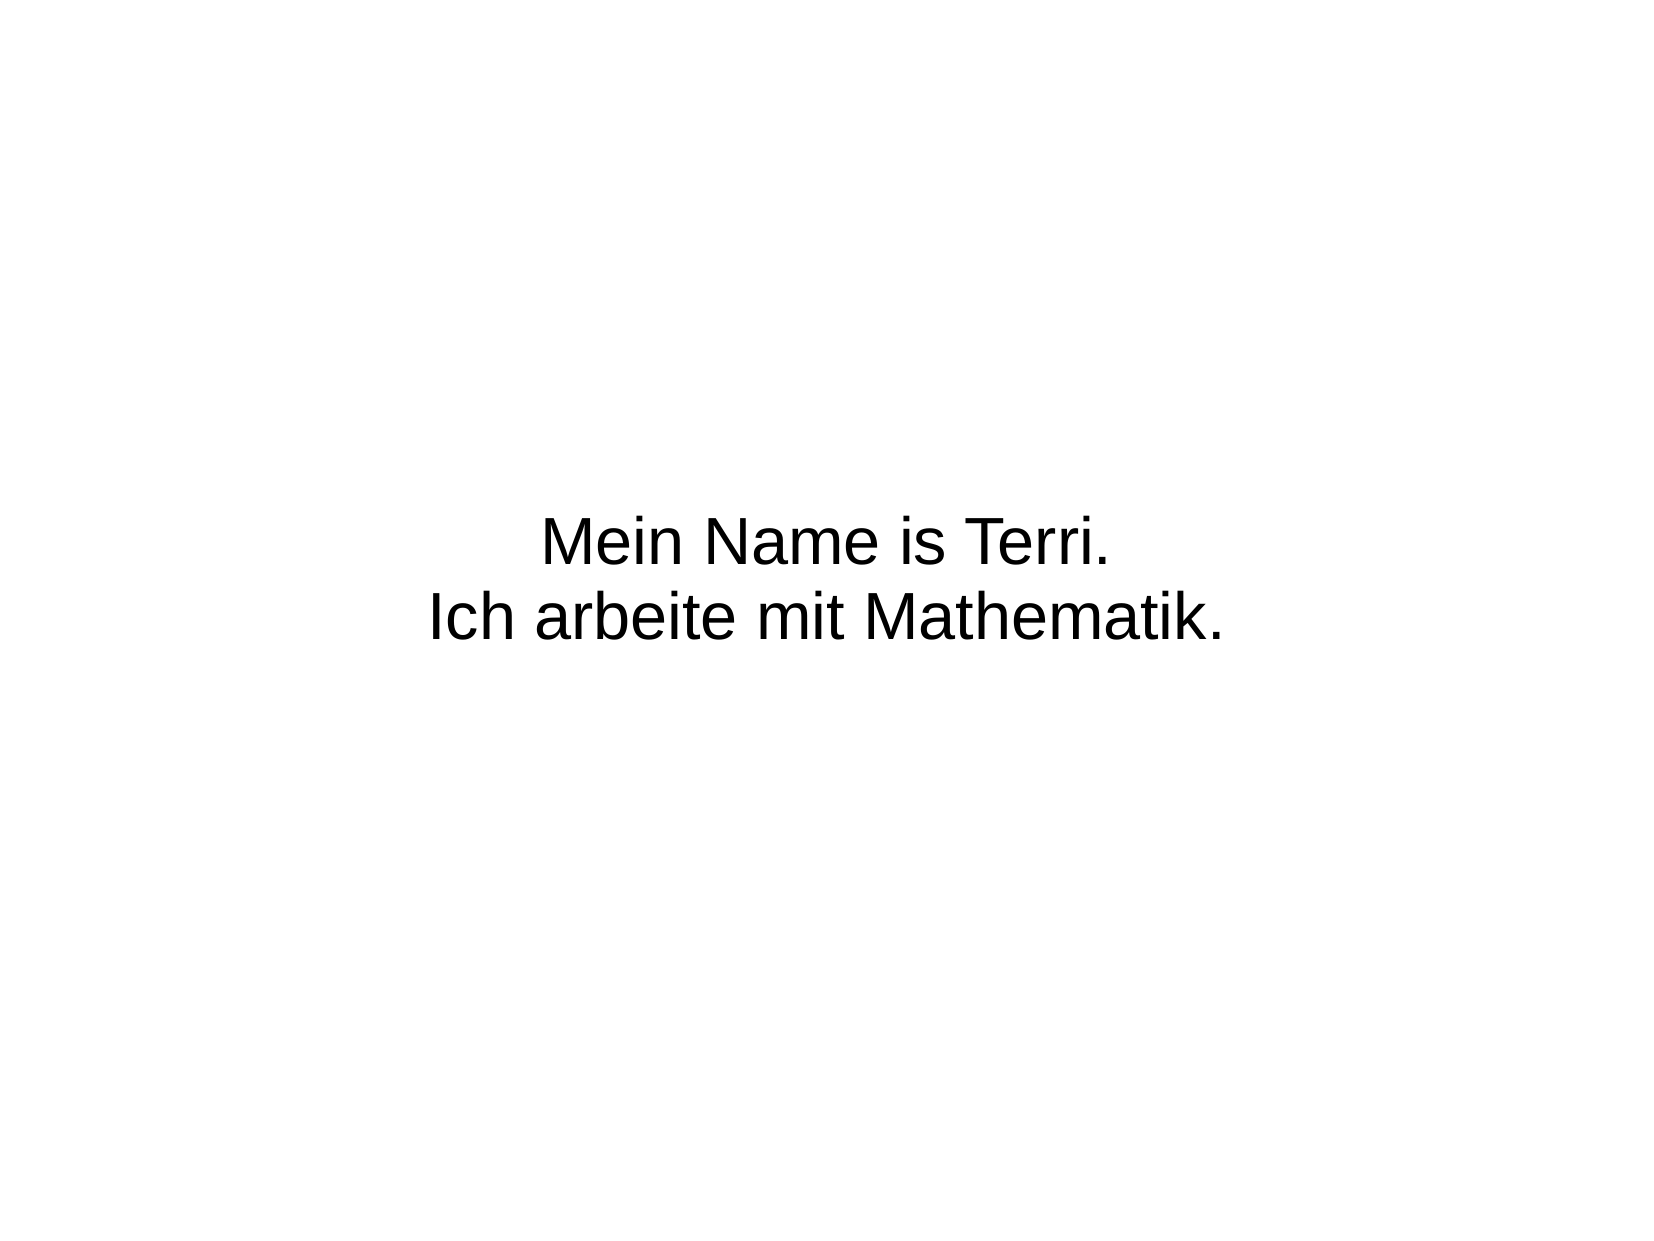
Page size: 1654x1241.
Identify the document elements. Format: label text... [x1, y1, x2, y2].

subtitle Mein Name is Terri. Ich arbeite mit Mathematik. [82, 56, 1571, 1102]
